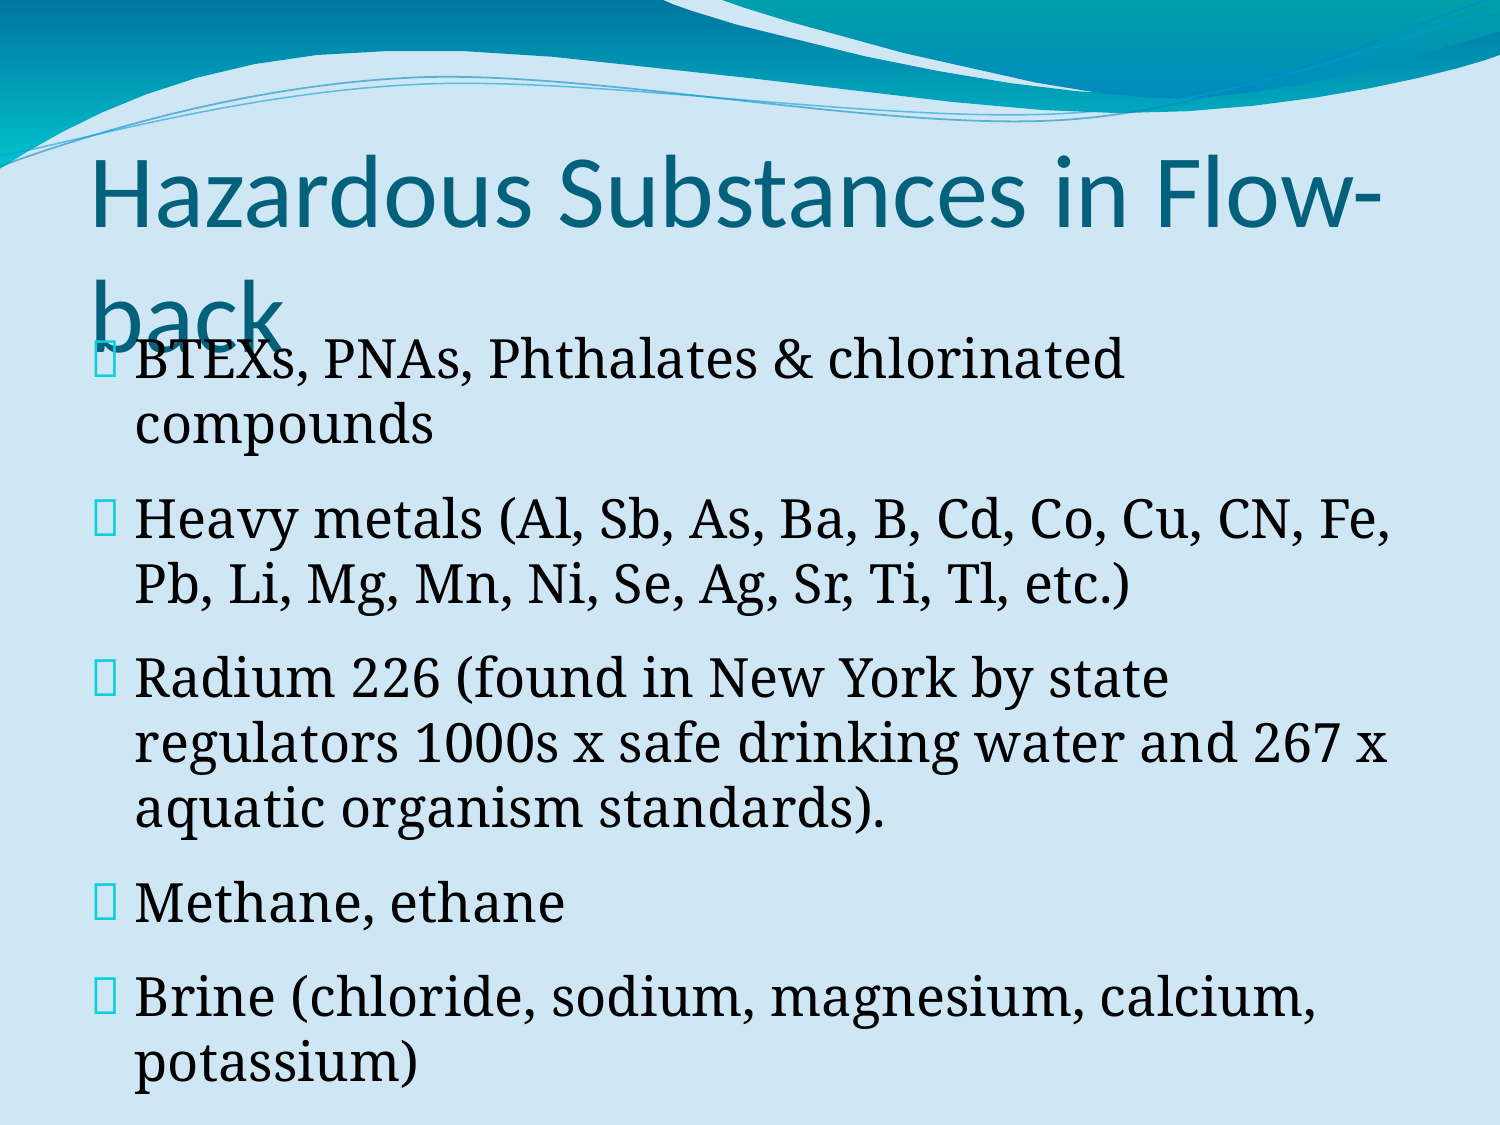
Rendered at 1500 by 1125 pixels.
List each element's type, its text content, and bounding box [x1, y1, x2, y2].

list BTEXs, PNAs, Phthalates & chlorinated compounds Heavy metals (Al, Sb, As, Ba, B, Cd, Co, Cu, CN, Fe, Pb, Li, Mg, Mn, Ni, Se, Ag, Sr, Ti, Tl, etc.) Radium 226 (found in New York by state regulators 1000s x safe drinking water and 267 x aquatic organism standards). Methane, ethane Brine (chloride, sodium, magnesium, calcium, potassium) Air emissions (VOCs, CO, CO2, NOx, SO4, CH4, PM) [75, 317, 1425, 1038]
title Hazardous Substances in Flow-back [75, 115, 1425, 303]
